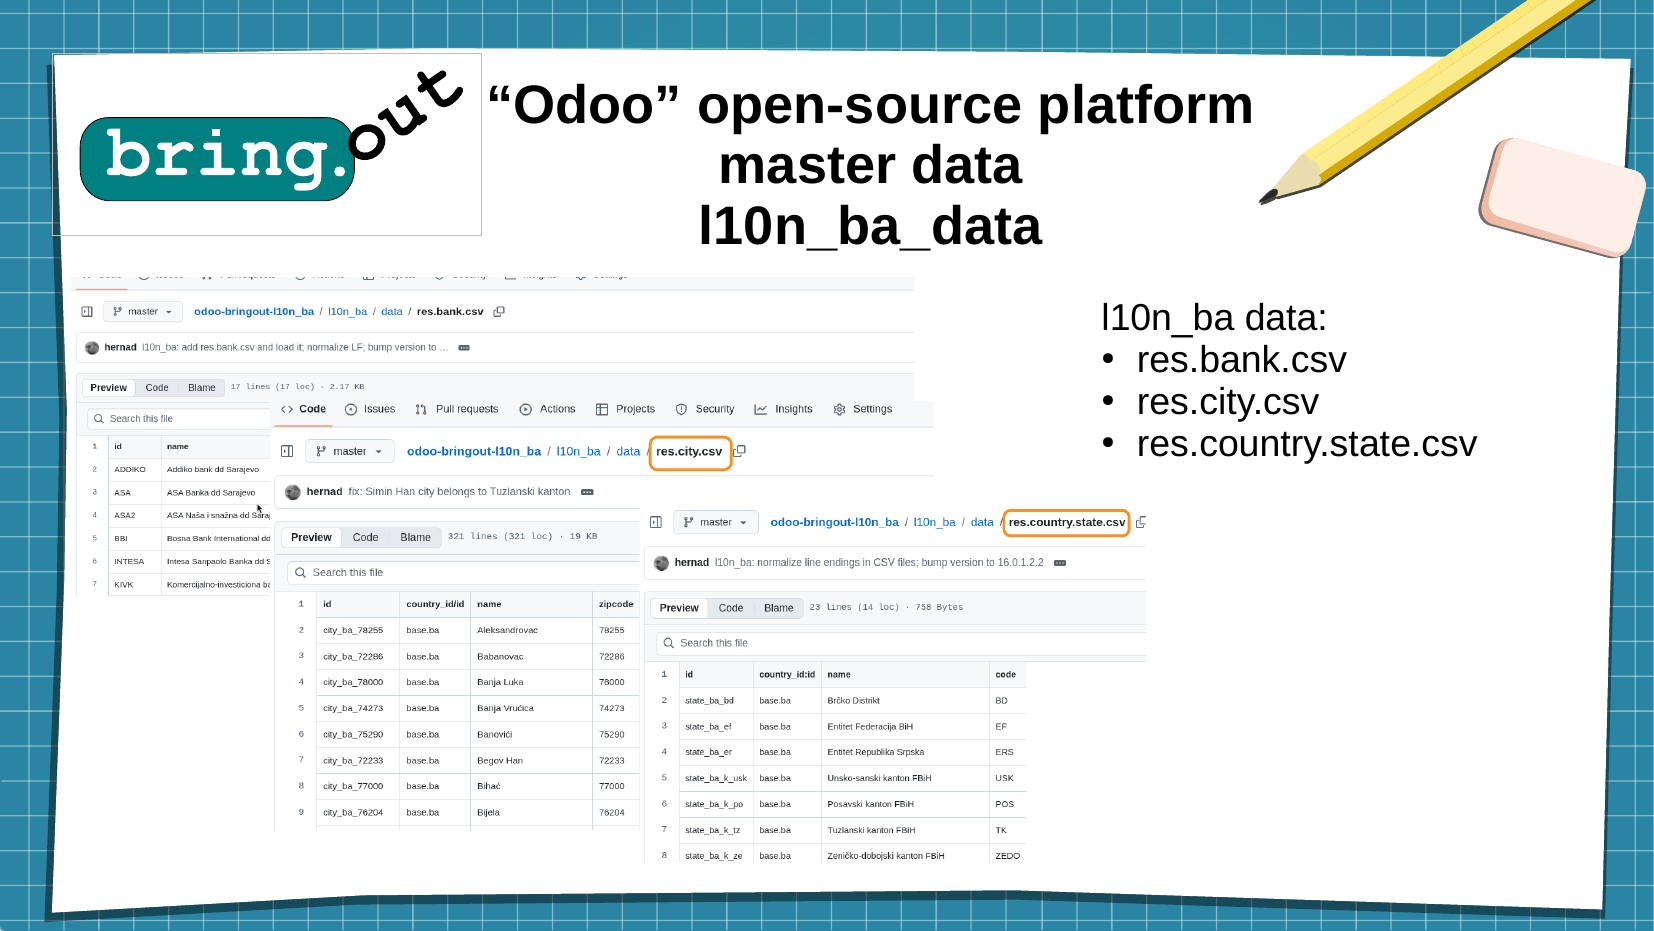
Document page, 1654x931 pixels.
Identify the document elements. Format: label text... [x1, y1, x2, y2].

picture [51, 53, 483, 237]
title “Odoo” open-source platform master data l10n_ba_data [472, 35, 1270, 296]
picture [70, 277, 1146, 862]
text_box l10n_ba data: res.bank.csv res.city.csv res.country.state.csv [1086, 289, 1589, 762]
